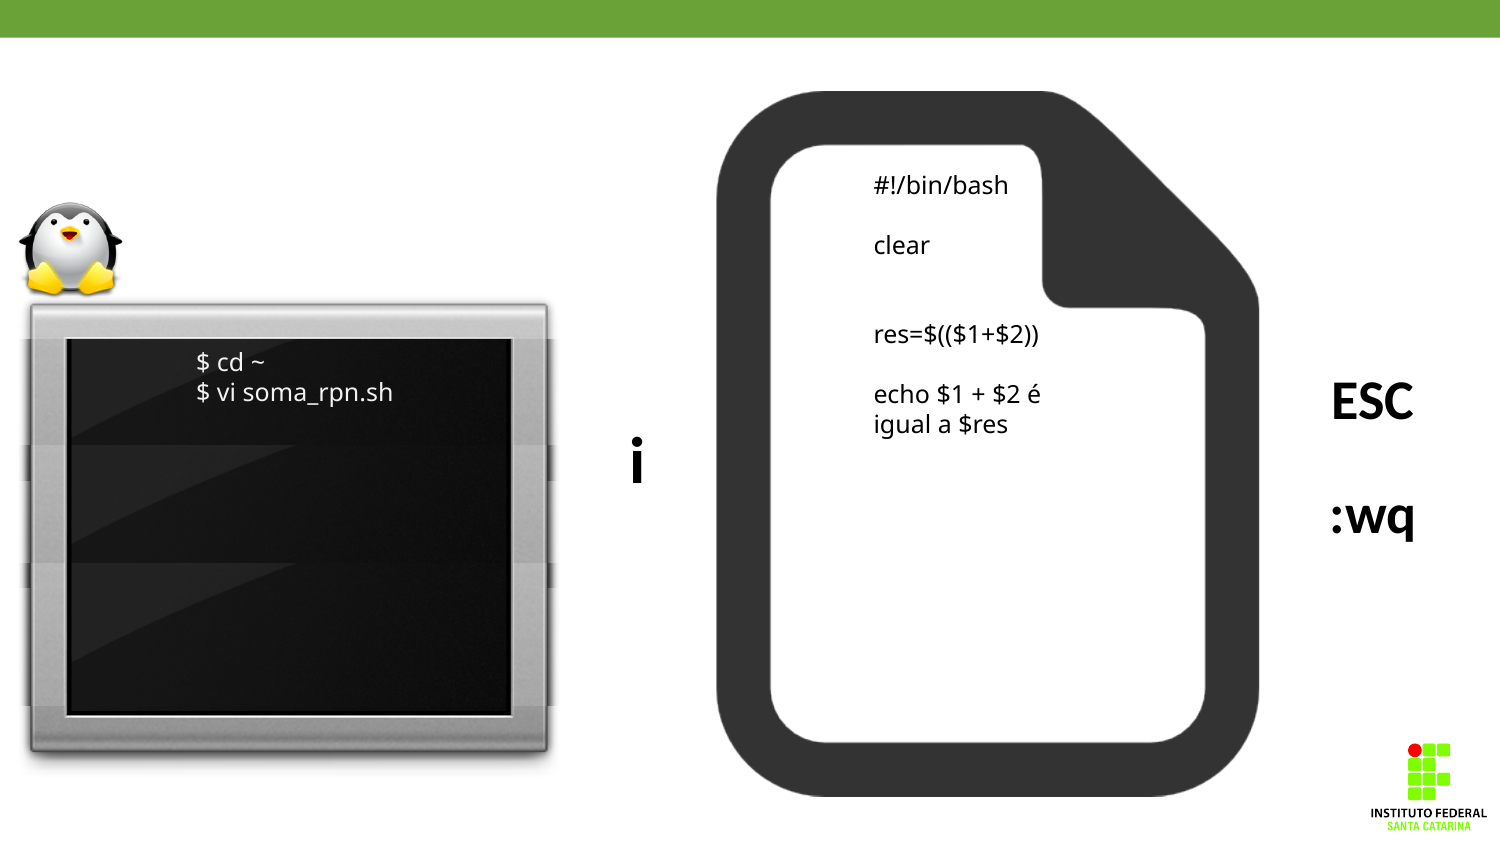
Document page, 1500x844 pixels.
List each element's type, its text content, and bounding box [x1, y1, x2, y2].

picture [635, 91, 1341, 797]
text_box ESC :wq [1216, 315, 1500, 552]
picture [1358, 730, 1500, 844]
picture [5, 198, 573, 812]
text_box #!/bin/bash clear res=$(($1+$2)) echo $1 + $2 é igual a $res [858, 161, 1063, 507]
text_box $ cd ~ $ vi soma_rpn.sh [181, 339, 410, 414]
list i [572, 362, 703, 505]
